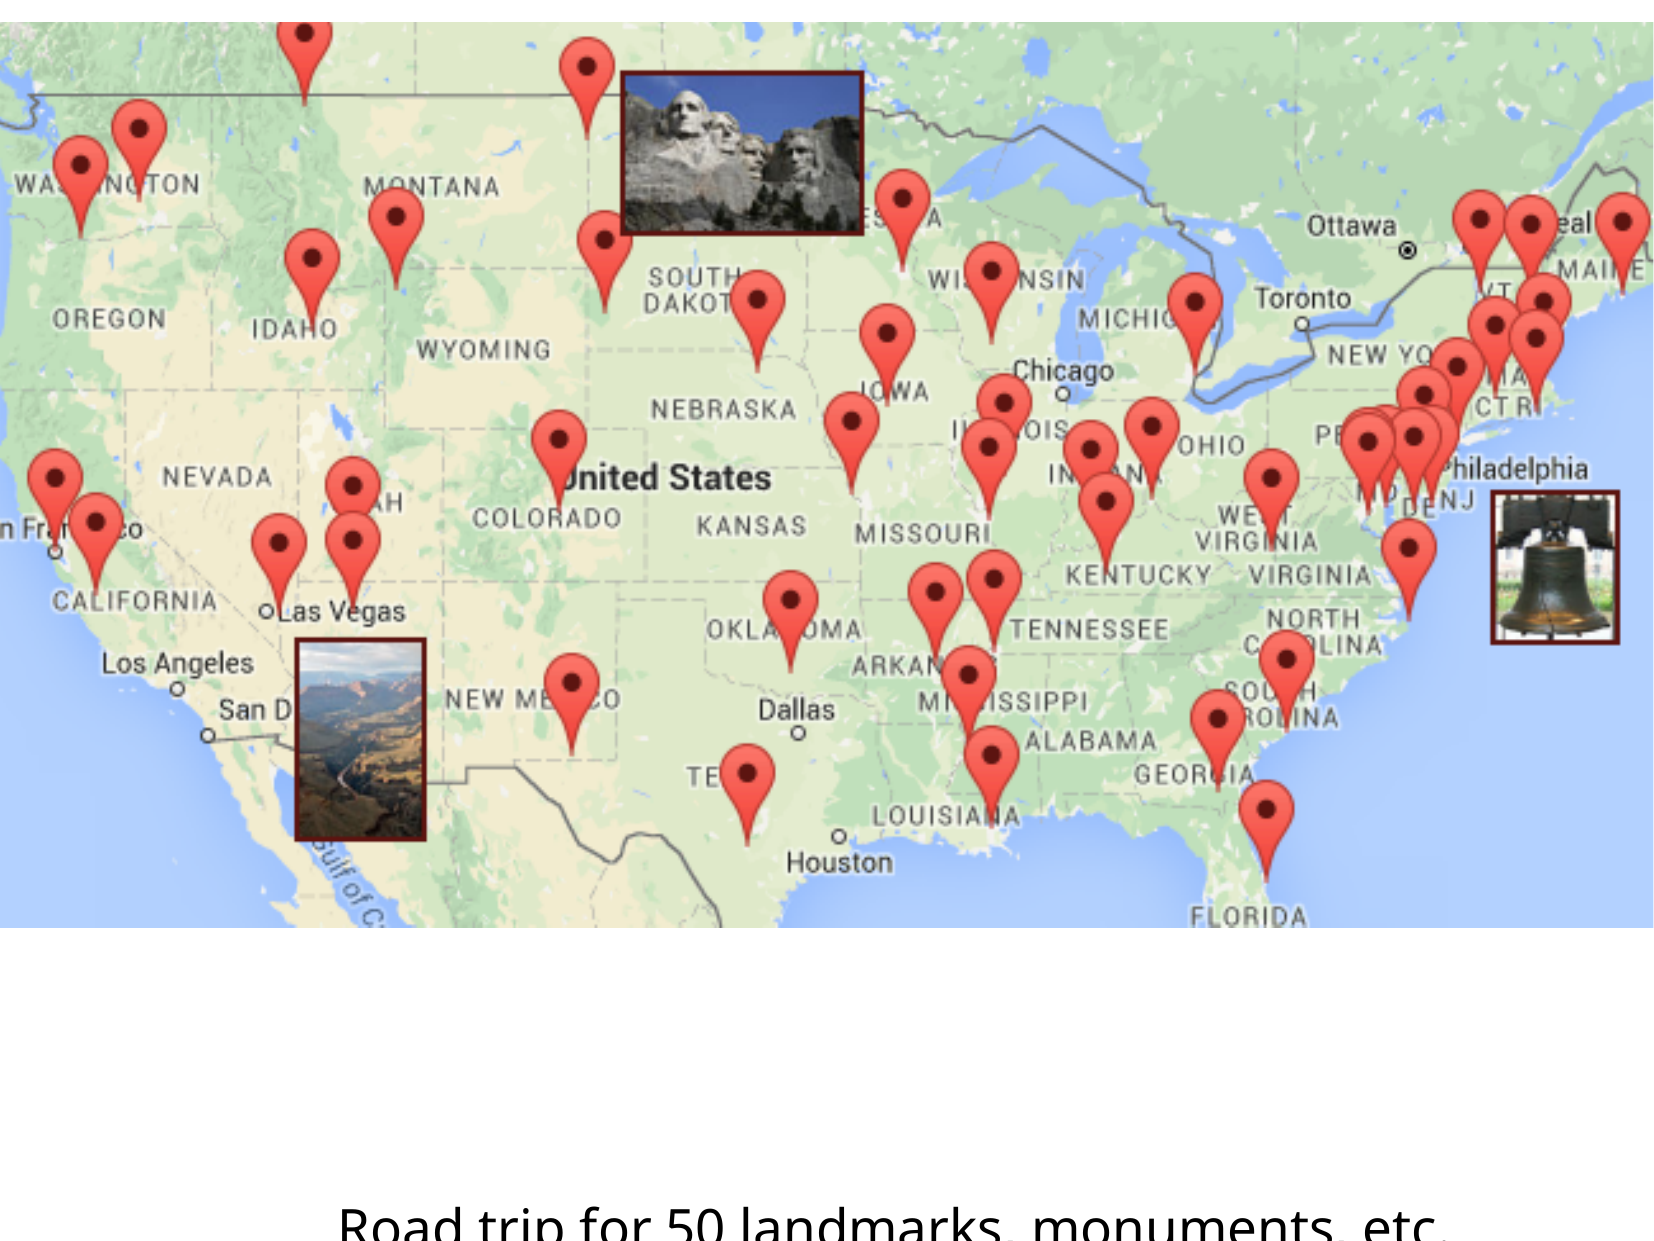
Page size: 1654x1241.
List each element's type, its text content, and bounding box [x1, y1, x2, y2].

text_box [0, 928, 1654, 1241]
picture [0, 22, 1654, 928]
text_box [0, 0, 1654, 22]
text_box Road trip for 50 landmarks, monuments, etc. [337, 1190, 1535, 1241]
